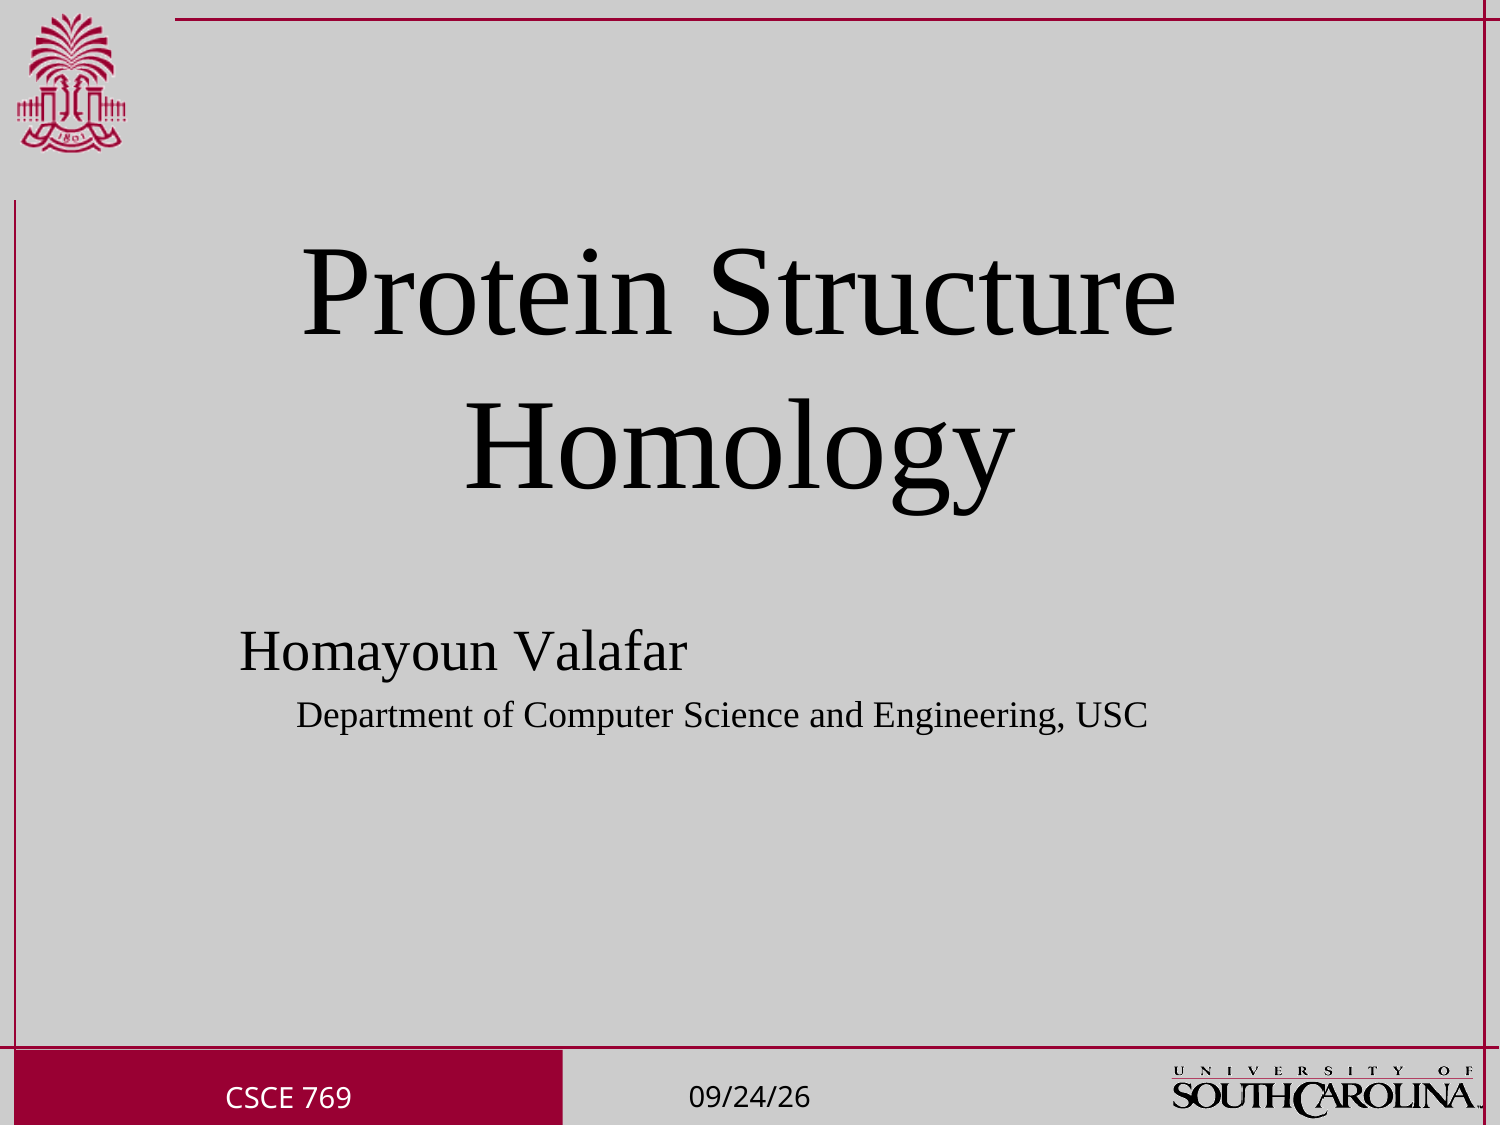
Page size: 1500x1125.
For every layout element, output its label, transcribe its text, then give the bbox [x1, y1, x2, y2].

picture [1162, 1049, 1483, 1125]
picture [12, 12, 131, 155]
title Protein Structure Homology [143, 162, 1338, 558]
subtitle Homayoun Valafar Department of Computer Science and Engineering, USC [225, 612, 1276, 920]
